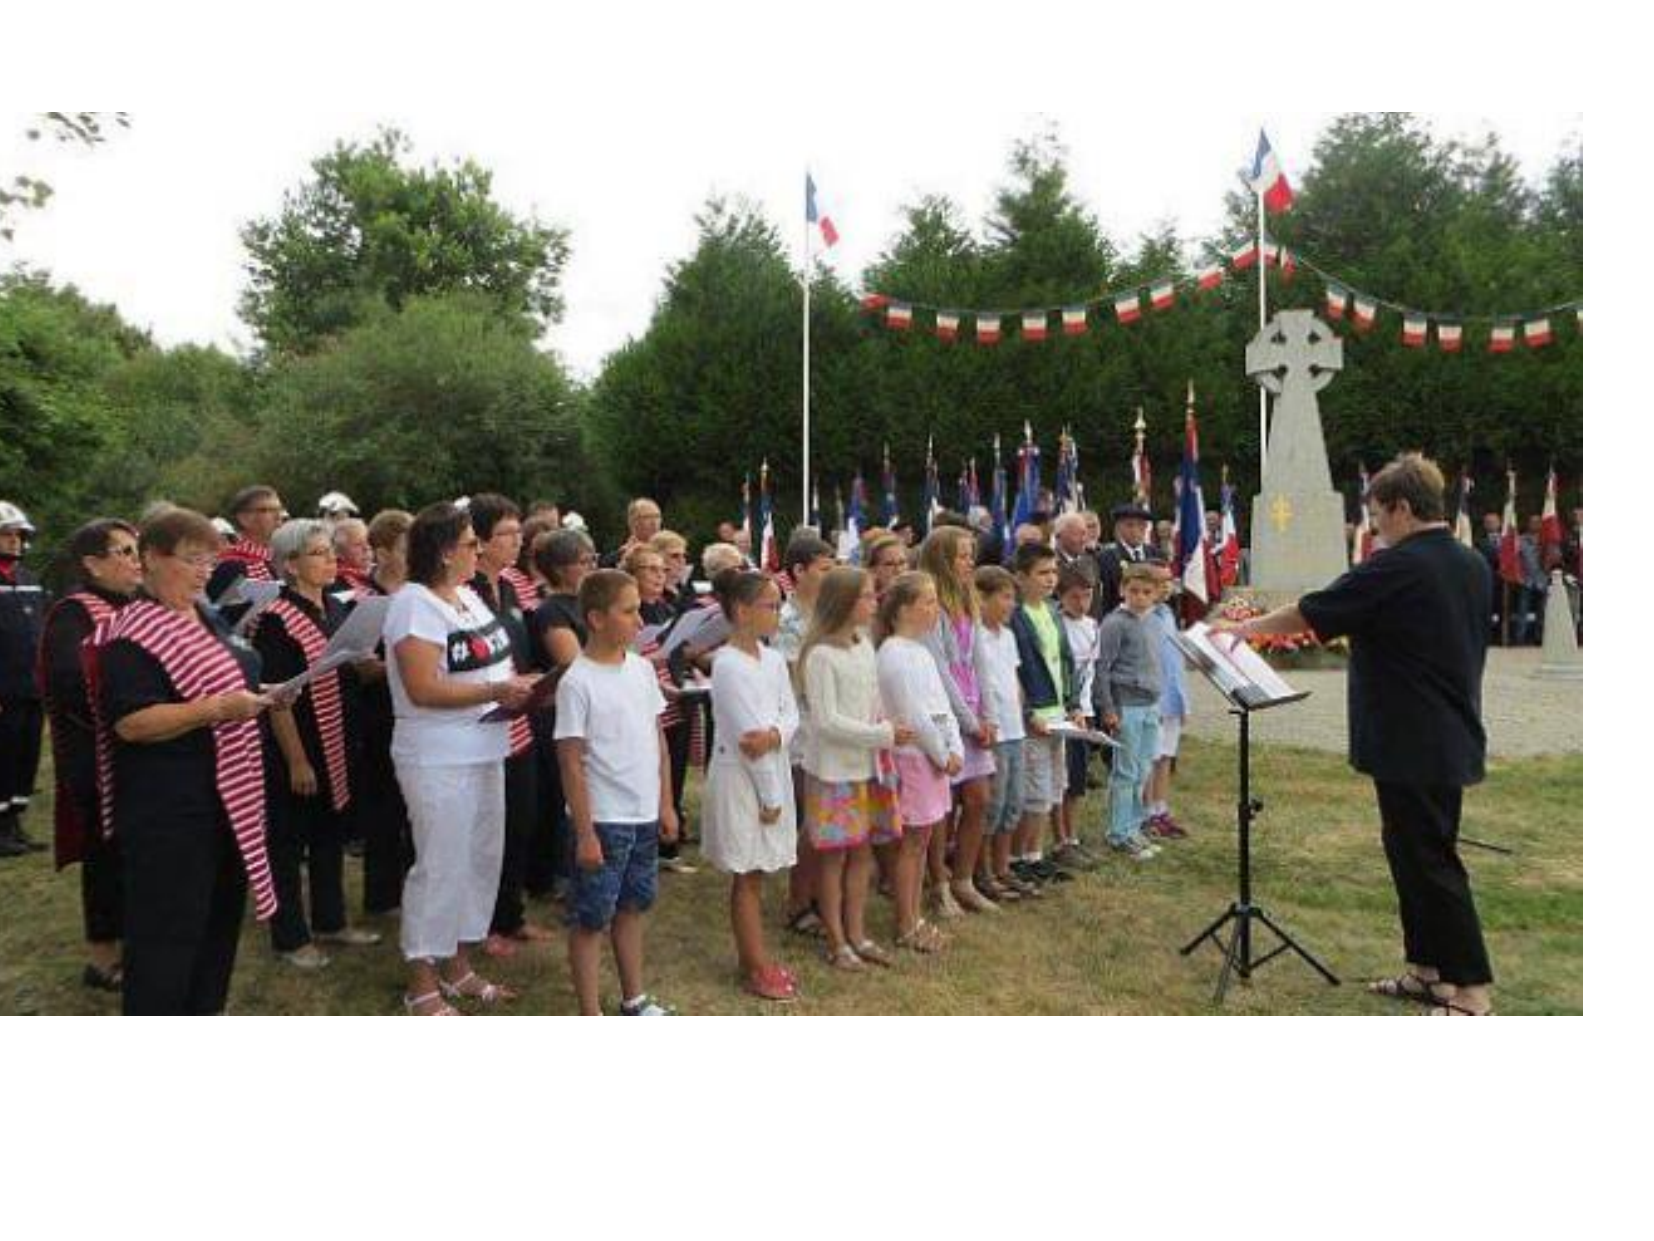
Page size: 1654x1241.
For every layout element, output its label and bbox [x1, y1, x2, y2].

picture [0, 112, 1583, 1016]
